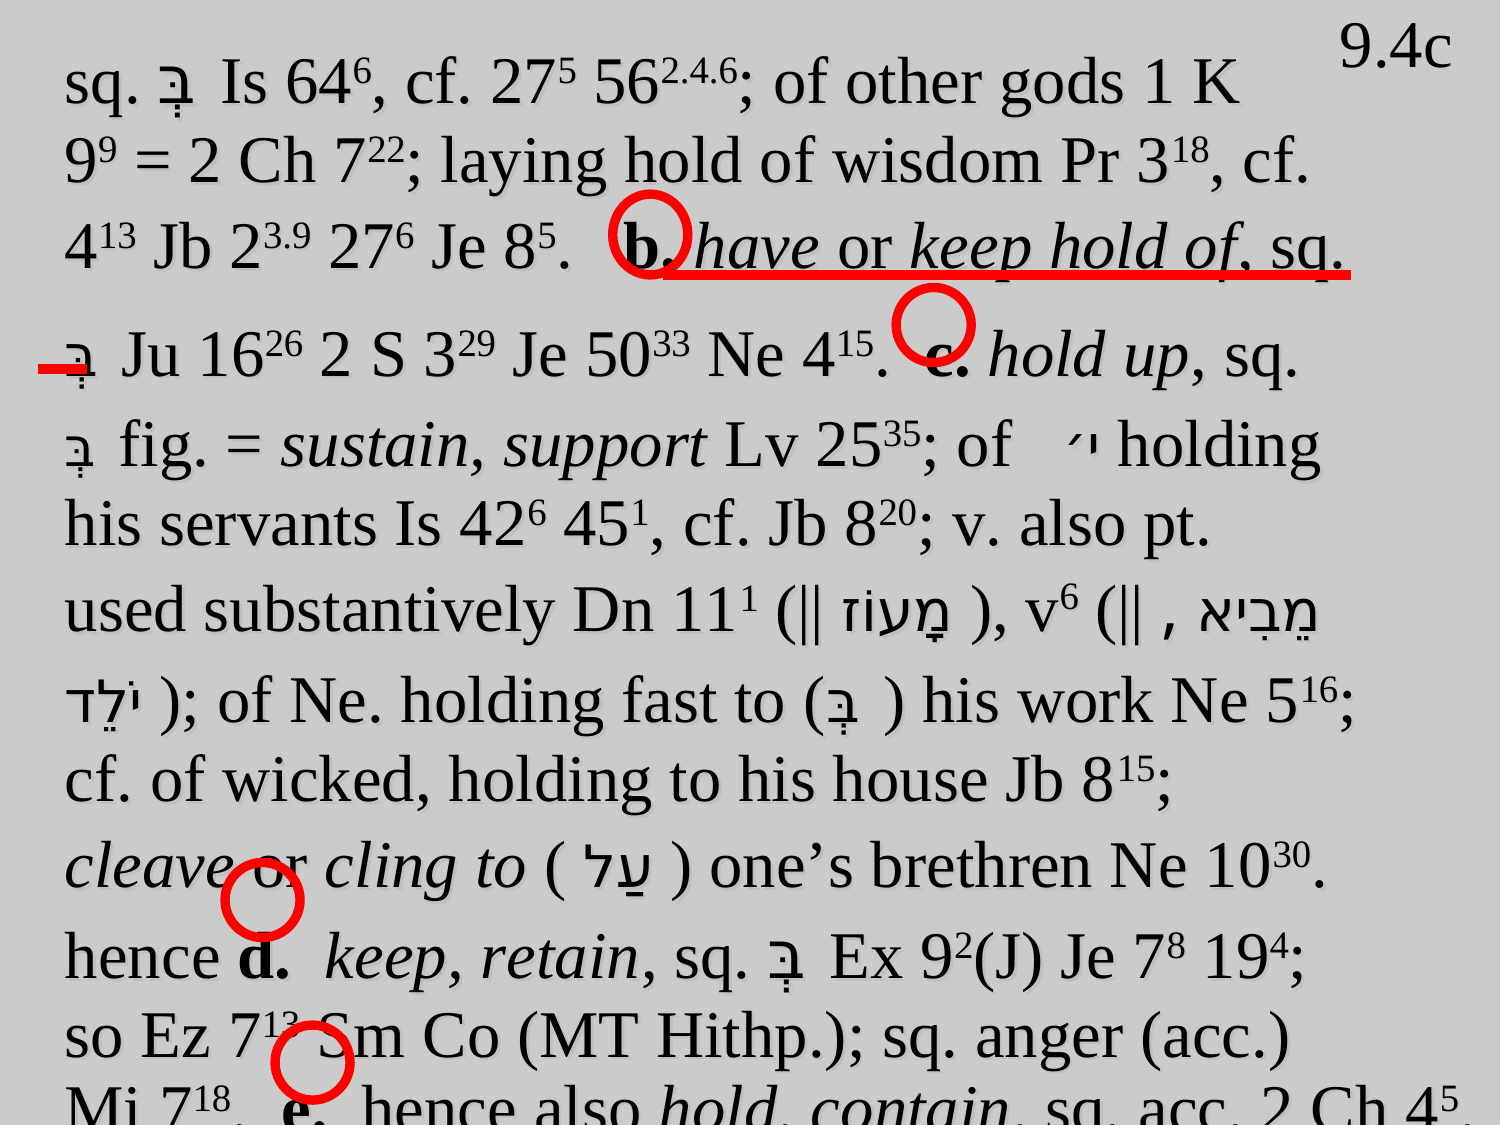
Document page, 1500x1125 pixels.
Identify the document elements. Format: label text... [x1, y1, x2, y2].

text_box sq. בְּ Is 646, cf. 275 562.4.6; of other gods 1 K 99 = 2 Ch 722; laying hold of wisdom Pr 318, cf. 413 Jb 23.9 276 Je 85. b. have or keep hold of, sq. בְּ Ju 1626 2 S 329 Je 5033 Ne 415. c. hold up, sq. בְּ fig. = sustain, support Lv 2535; of י׳ holding his servants Is 426 451, cf. Jb 820; v. also pt. used substantively Dn 111 (|| מָעוֹז ), v6 (|| מֵבִיא , יֹלֵד ); of Ne. holding fast to (בְּ ) his work Ne 516; cf. of wicked, holding to his house Jb 815; cleave or cling to ( עַל ) one’s brethren Ne 1030. hence d. keep, retain, sq. בְּ Ex 92(J) Je 78 194; so Ez 713 Sm Co (MT Hithp.); sq. anger (acc.) Mi 718. e. hence also hold, contain, sq. acc. 2 Ch 45. [49, 24, 1500, 1125]
text_box 9.4c [1324, 0, 1500, 90]
